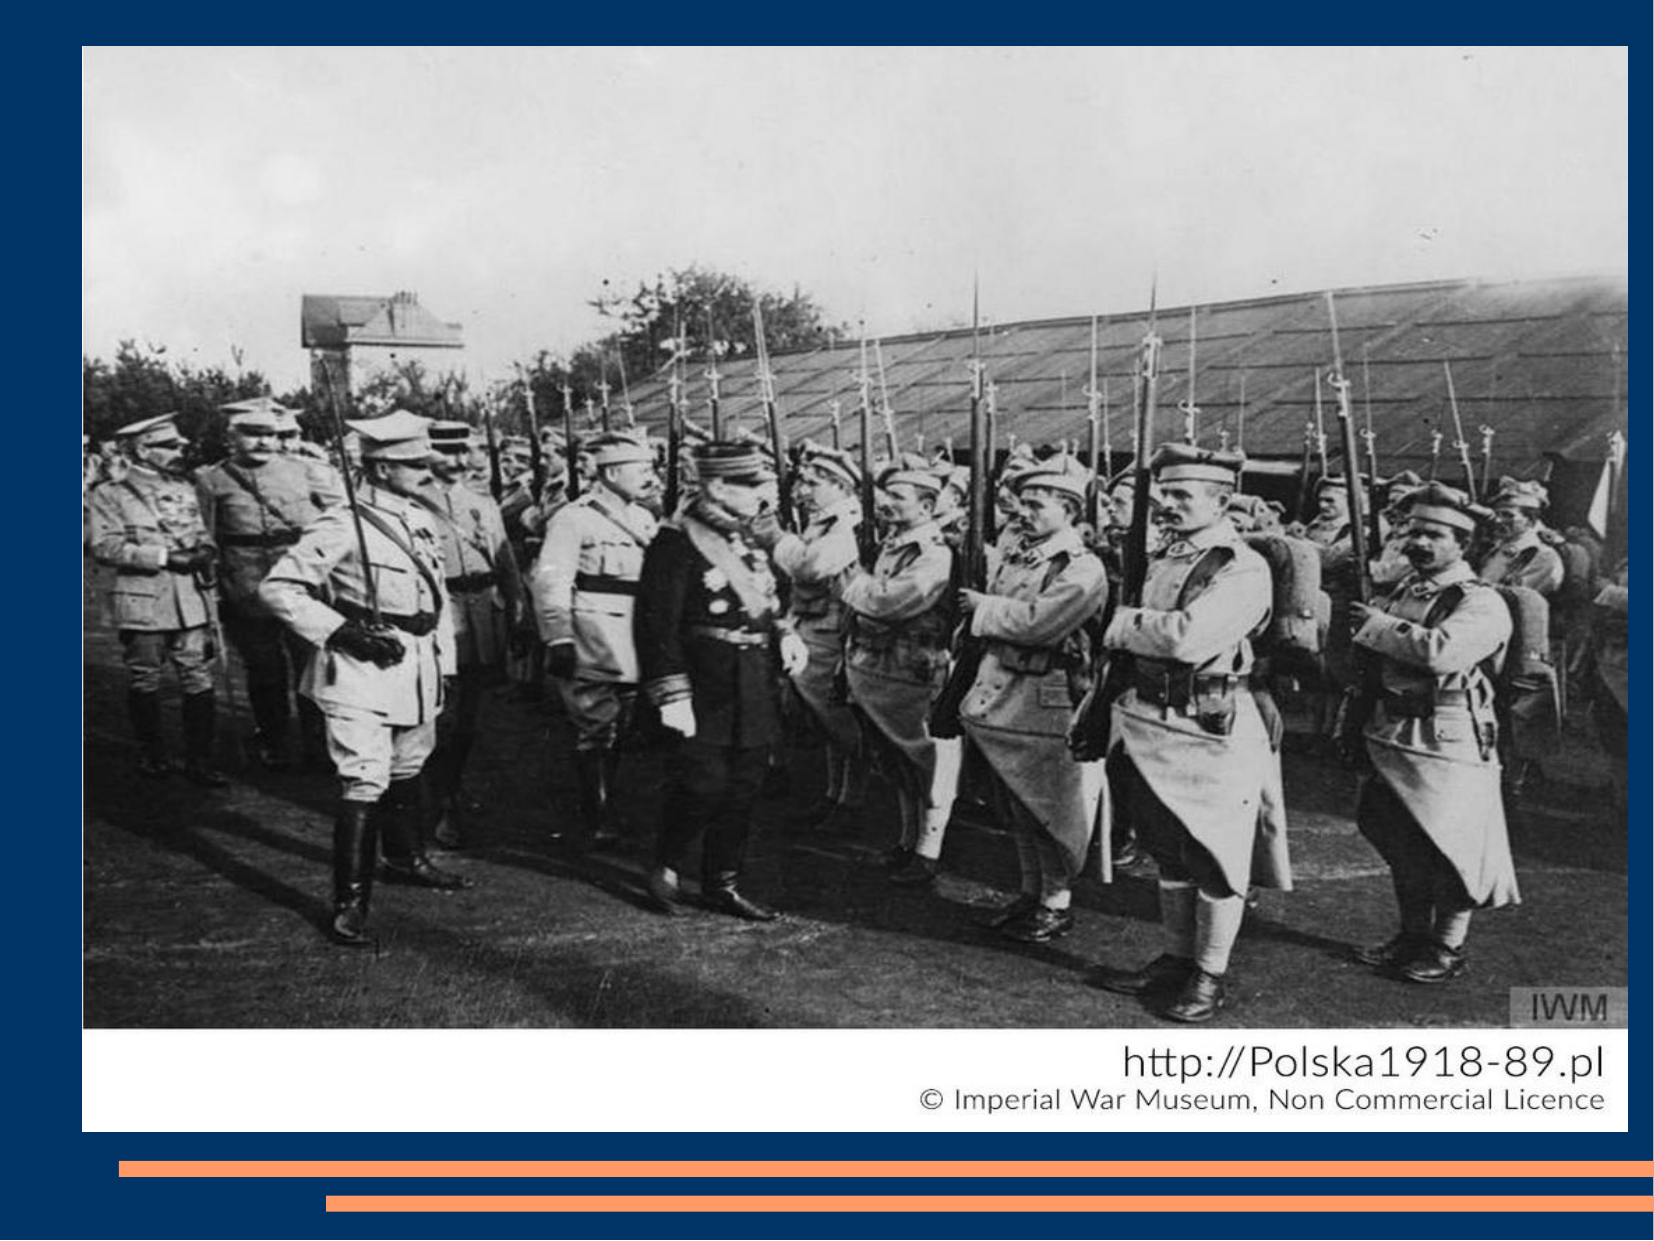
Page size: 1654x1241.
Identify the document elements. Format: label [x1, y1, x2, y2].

picture [82, 46, 1628, 1132]
